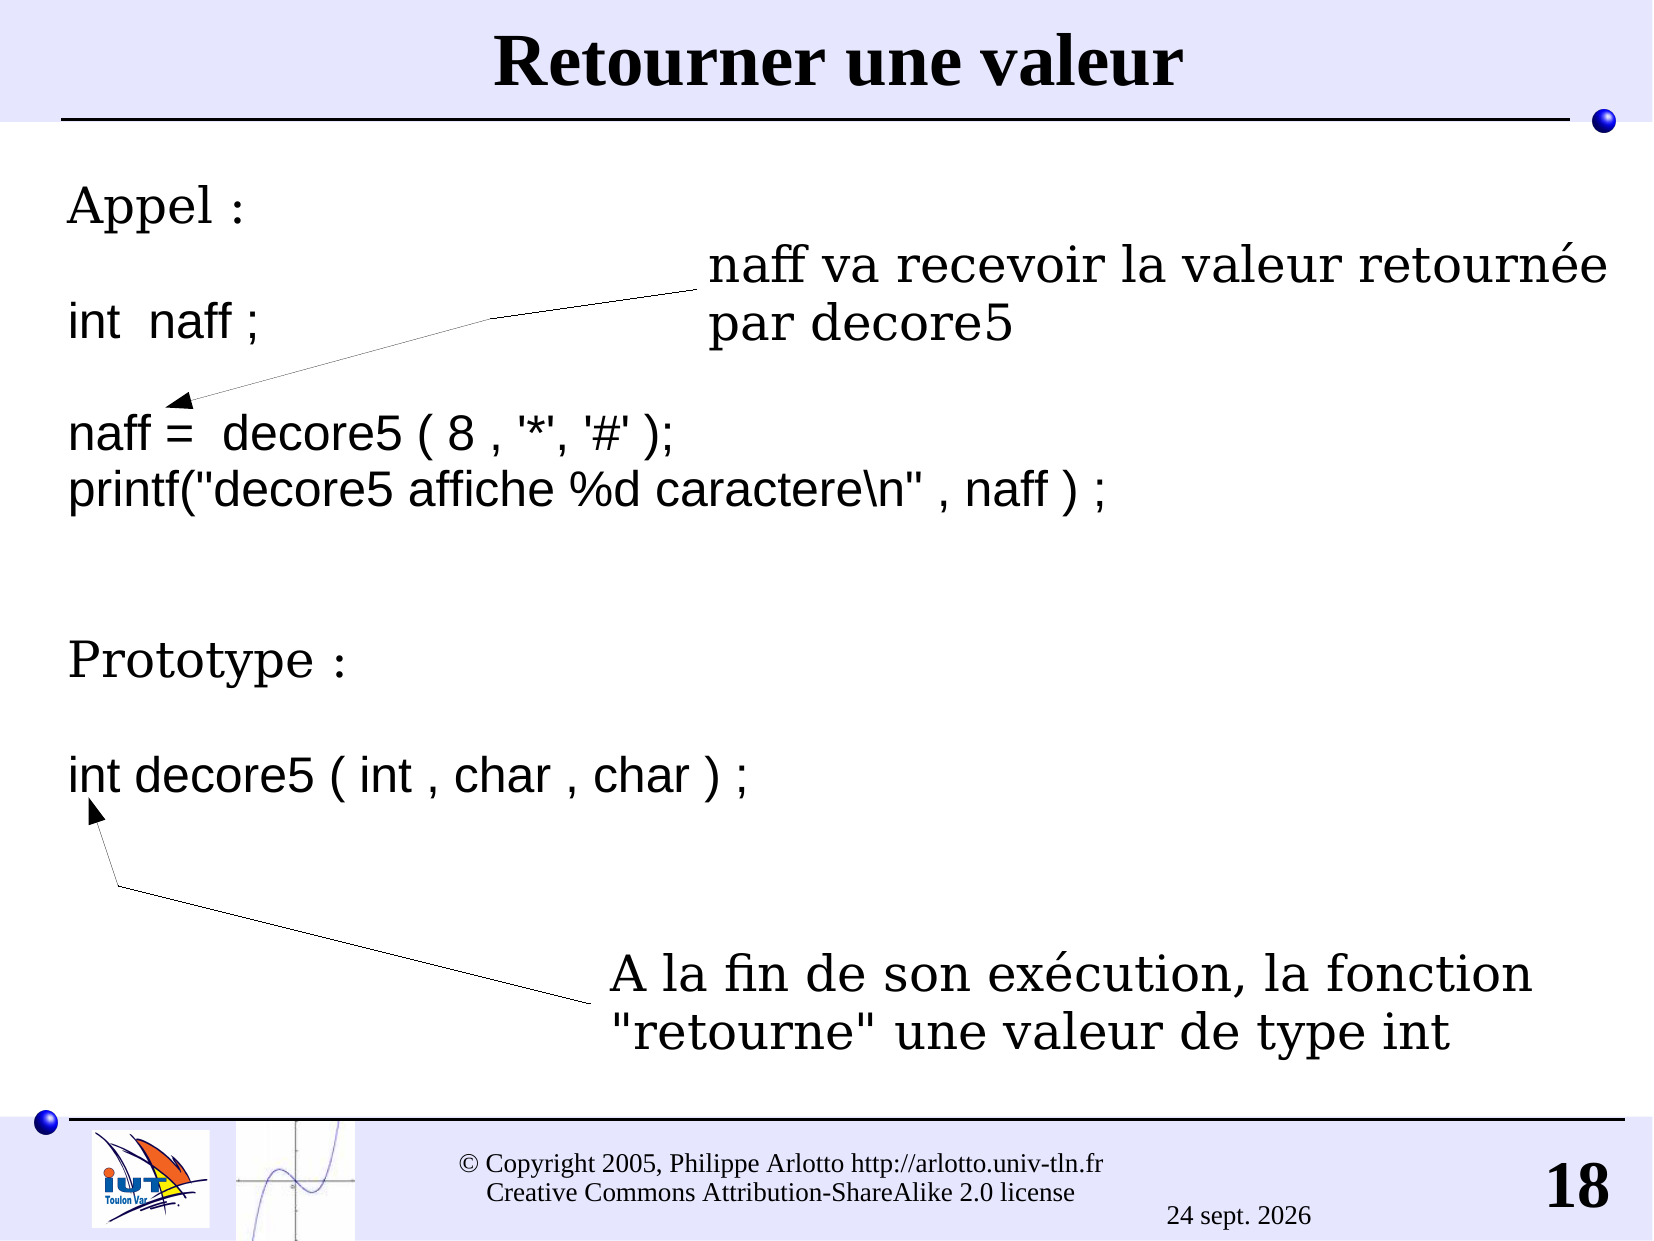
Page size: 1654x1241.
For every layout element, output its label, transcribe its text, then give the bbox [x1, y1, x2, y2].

text_box A la fin de son exécution, la fonction "retourne" une valeur de type int [610, 944, 1536, 1062]
text_box naff va recevoir la valeur retournée par decore5 [708, 236, 1612, 353]
picture [236, 1121, 355, 1241]
text_box Appel : int naff ; naff = decore5 ( 8 , '*', '#' ); printf("decore5 affiche %d caractere\n" , naff ) ; Prototype : int decore5 ( int , char , char ) ; [67, 177, 1123, 920]
title Retourner une valeur [95, 11, 1585, 110]
